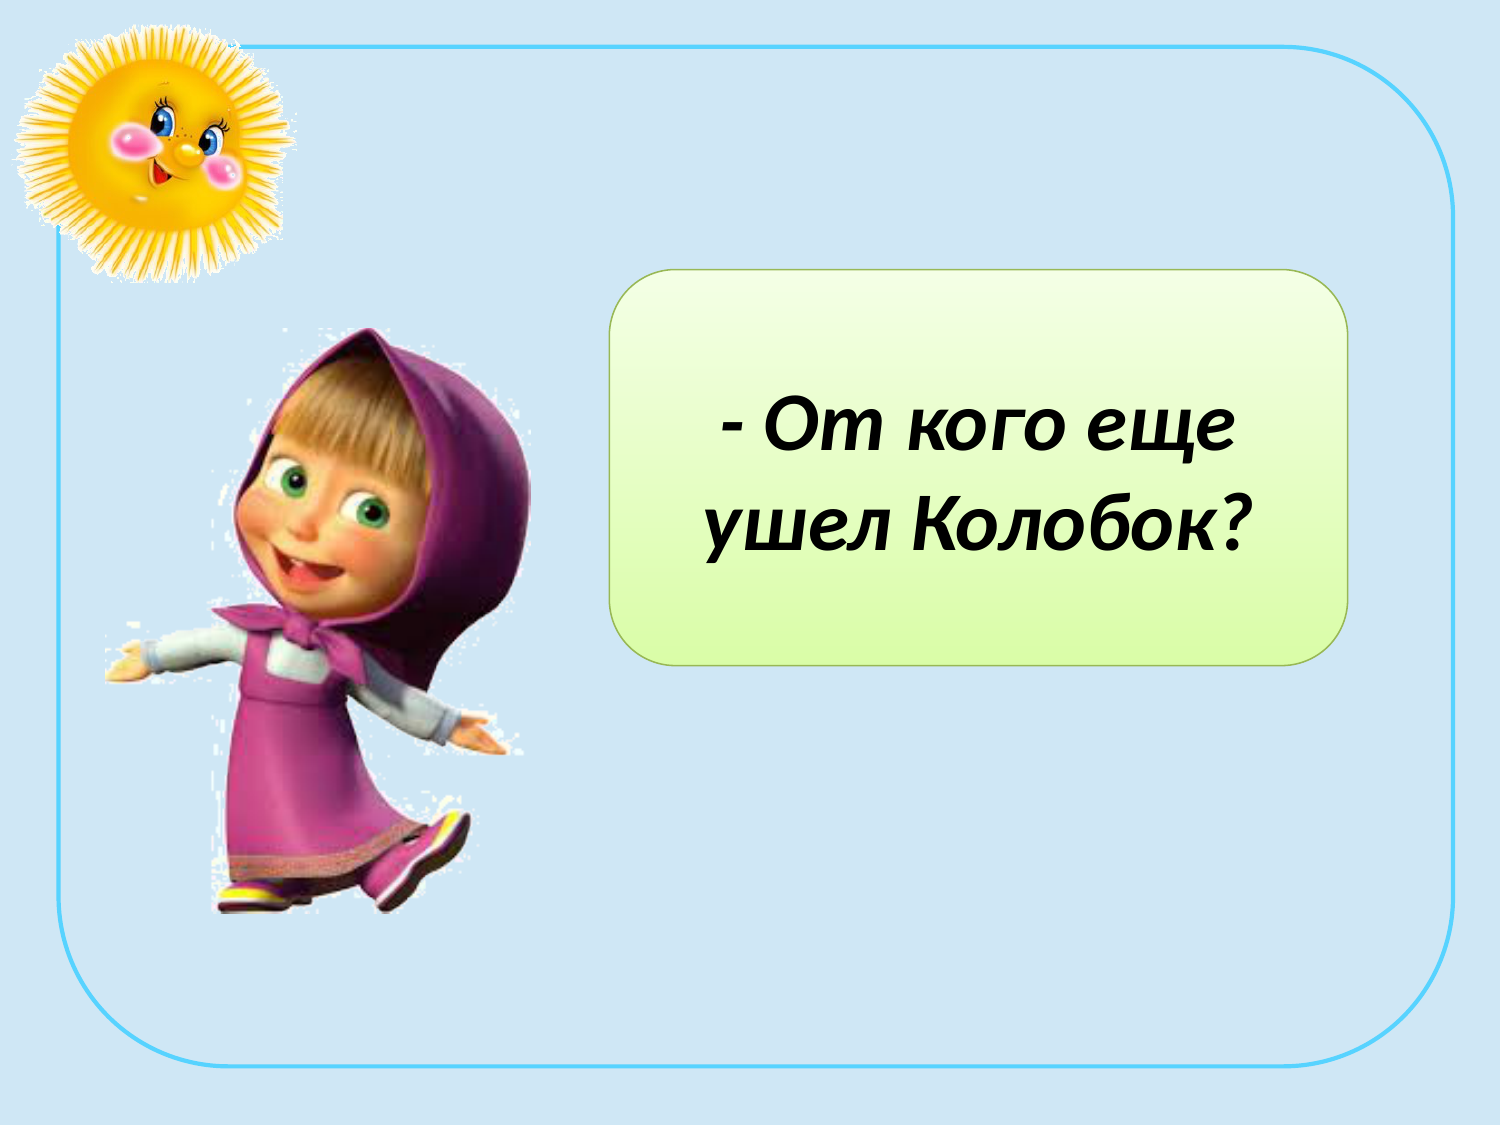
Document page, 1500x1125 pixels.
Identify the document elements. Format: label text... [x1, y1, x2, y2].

picture [11, 11, 531, 914]
text_box - От кого еще ушел Колобок? [609, 269, 1348, 666]
